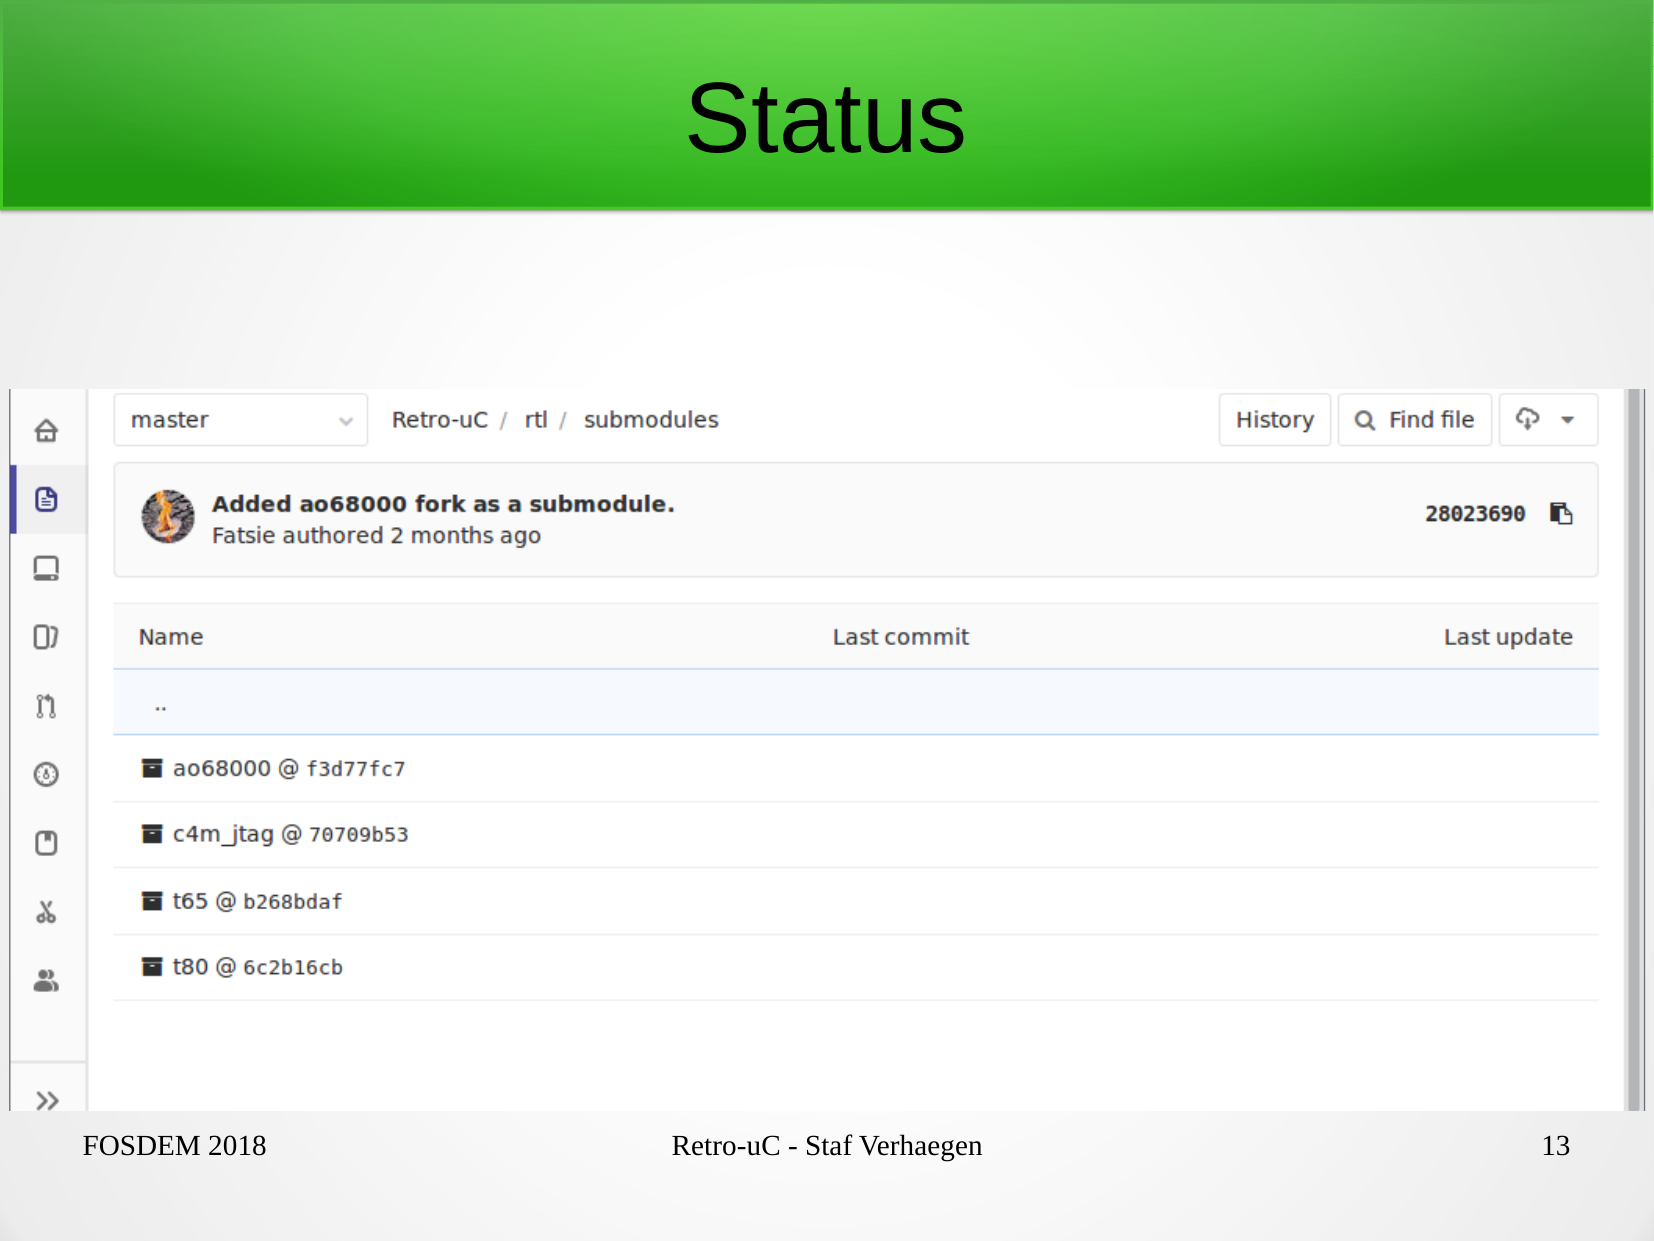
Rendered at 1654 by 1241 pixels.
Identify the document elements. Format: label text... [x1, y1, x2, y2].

picture [9, 389, 1646, 1111]
title Status [82, 47, 1571, 189]
